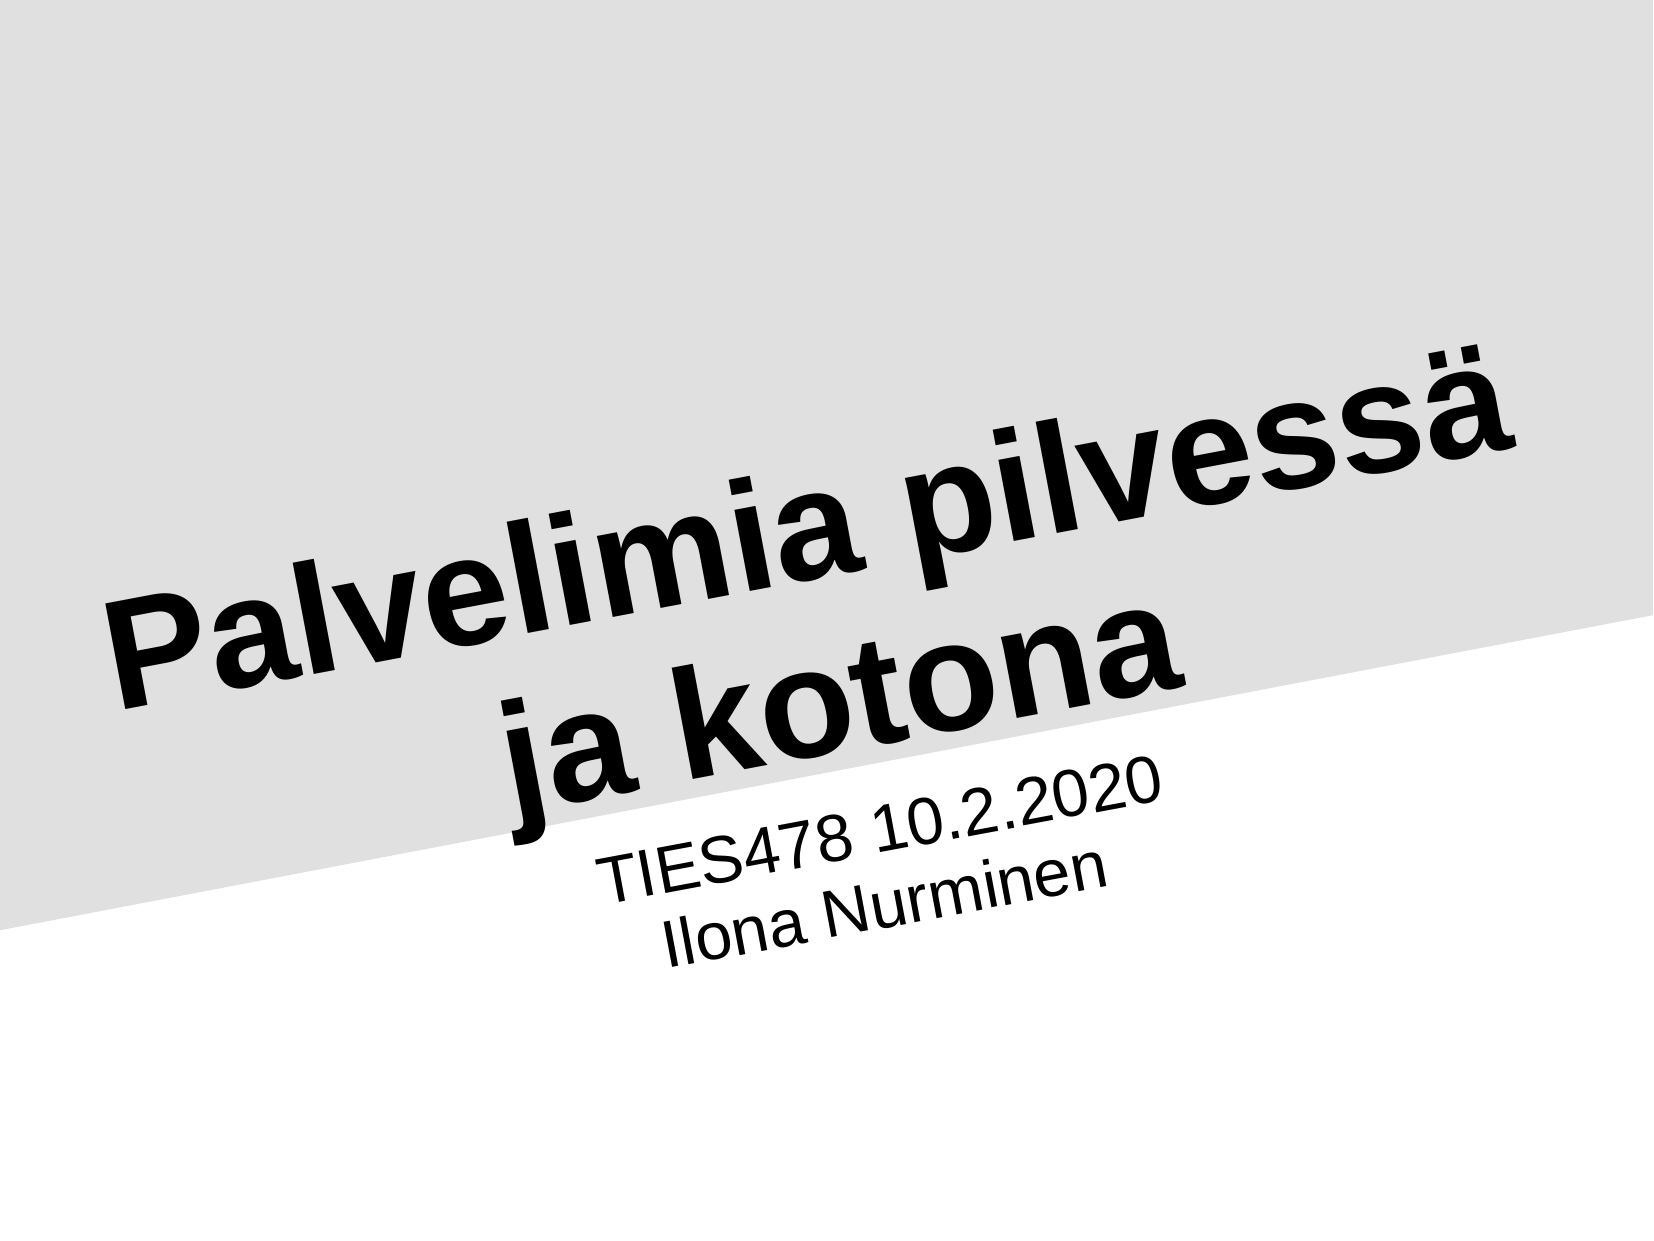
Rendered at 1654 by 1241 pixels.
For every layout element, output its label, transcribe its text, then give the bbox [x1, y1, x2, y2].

text_box TIES478 10.2.2020 Ilona Nurminen [137, 661, 1595, 1078]
title Palvelimia pilvessä ja kotona [59, 300, 1586, 922]
